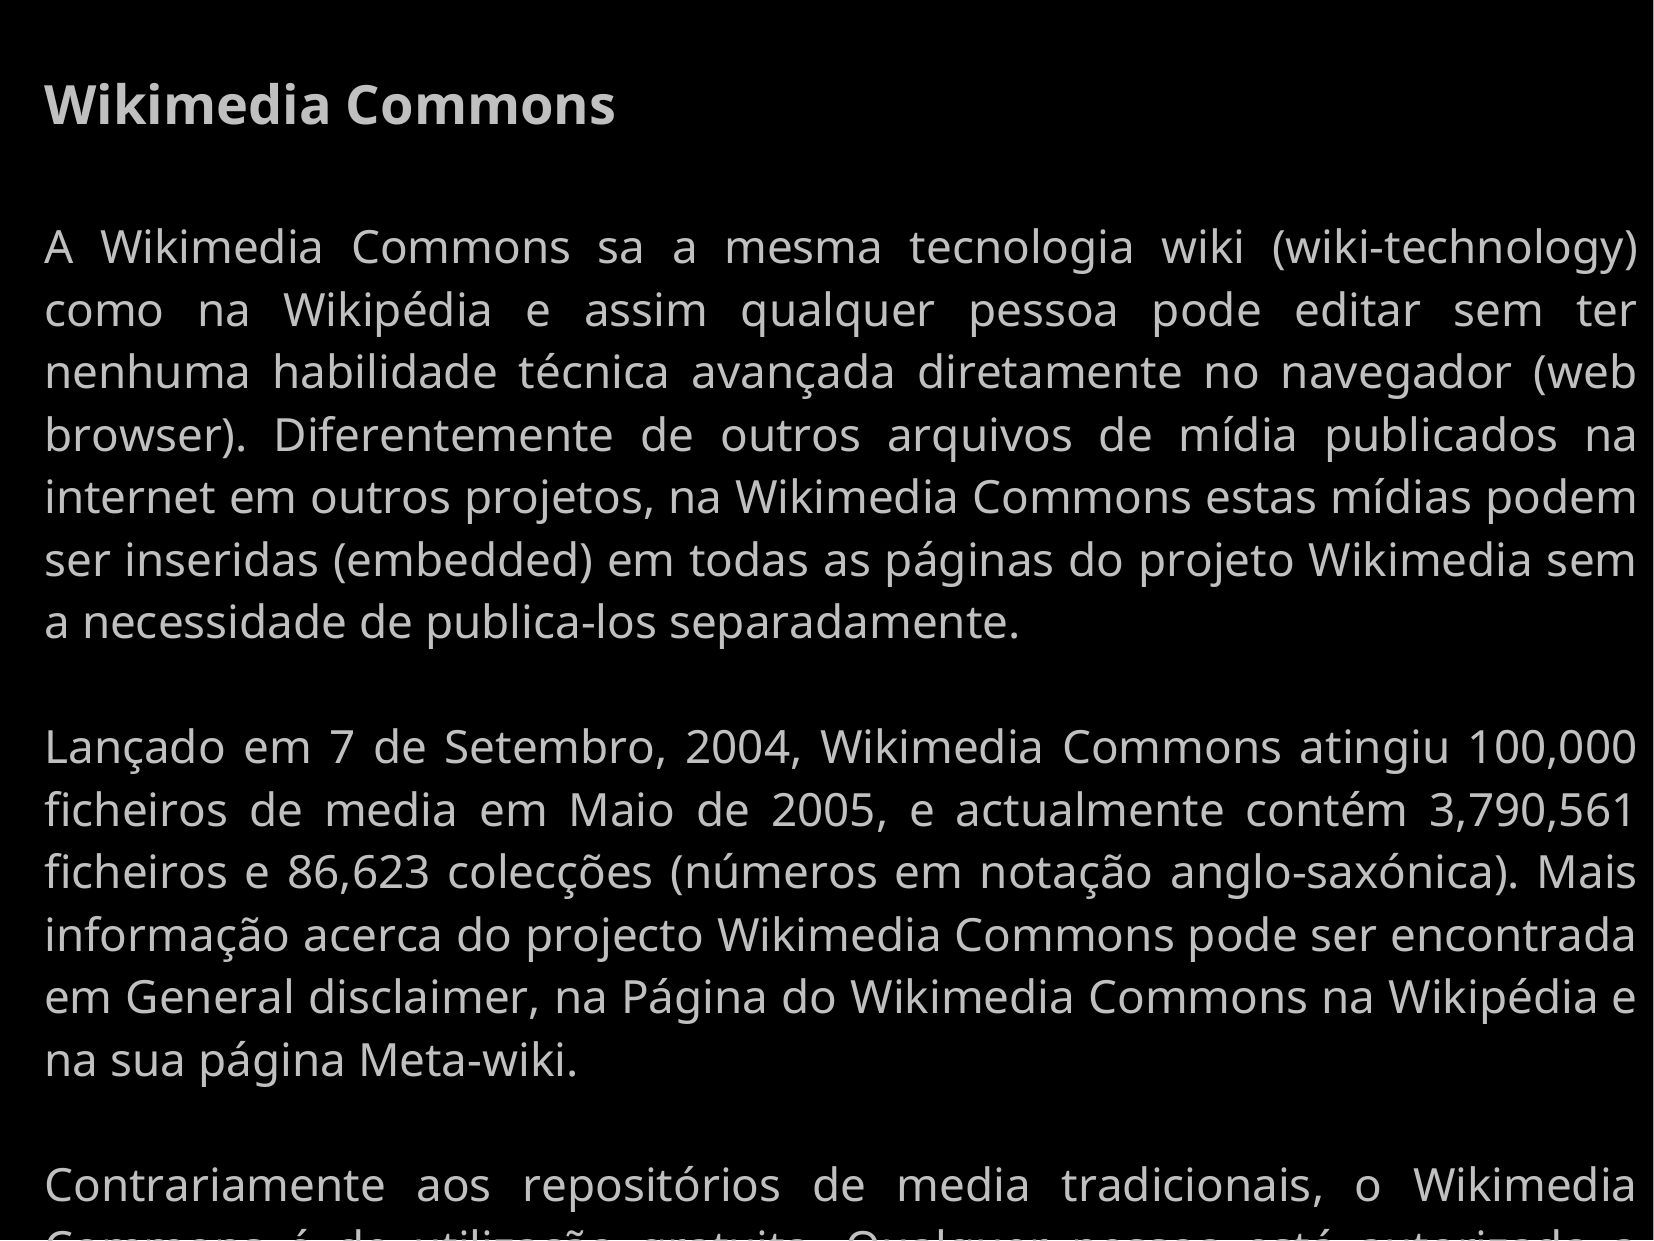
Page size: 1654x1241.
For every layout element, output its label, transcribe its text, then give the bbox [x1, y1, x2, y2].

text_box Wikimedia Commons A Wikimedia Commons sa a mesma tecnologia wiki (wiki-technology) como na Wikipédia e assim qualquer pessoa pode editar sem ter nenhuma habilidade técnica avançada diretamente no navegador (web browser). Diferentemente de outros arquivos de mídia publicados na internet em outros projetos, na Wikimedia Commons estas mídias podem ser inseridas (embedded) em todas as páginas do projeto Wikimedia sem a necessidade de publica-los separadamente. Lançado em 7 de Setembro, 2004, Wikimedia Commons atingiu 100,000 ficheiros de media em Maio de 2005, e actualmente contém 3,790,561 ficheiros e 86,623 colecções (números em notação anglo-saxónica). Mais informação acerca do projecto Wikimedia Commons pode ser encontrada em General disclaimer, na Página do Wikimedia Commons na Wikipédia e na sua página Meta-wiki. Contrariamente aos repositórios de media tradicionais, o Wikimedia Commons é de utilização gratuita. Qualquer pessoa está autorizada a copiar, usar e modificar qualquer ficheiro gratuitamente, desde que a fonte e os autores estejam creditados e o material disponibilizado seja, do mesmo modo, gratuito para todos. A base Wikimedia Commons ela própria e os textos nela contidos, estão sob a licença do GNU Free Documentation License. [29, 59, 1654, 1207]
